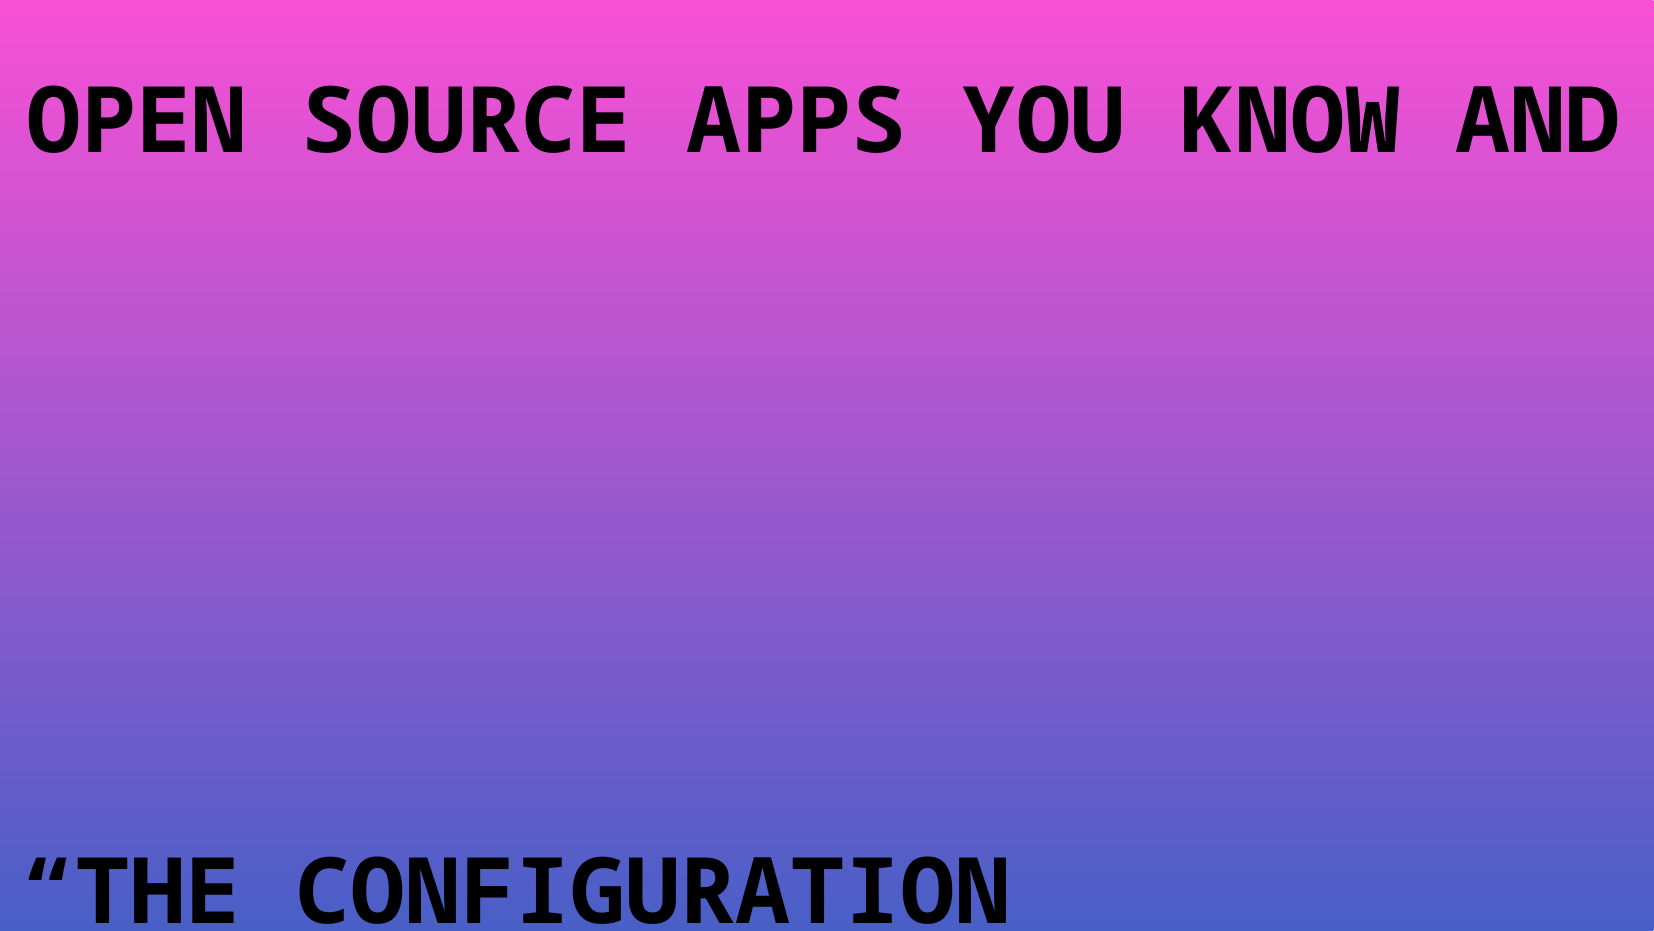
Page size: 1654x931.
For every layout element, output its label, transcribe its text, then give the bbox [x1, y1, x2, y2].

text_box OPEN SOURCE APPS YOU KNOW AND HATE [11, 47, 1606, 155]
text_box “THE CONFIGURATION COMMONS” [5, 818, 1300, 931]
